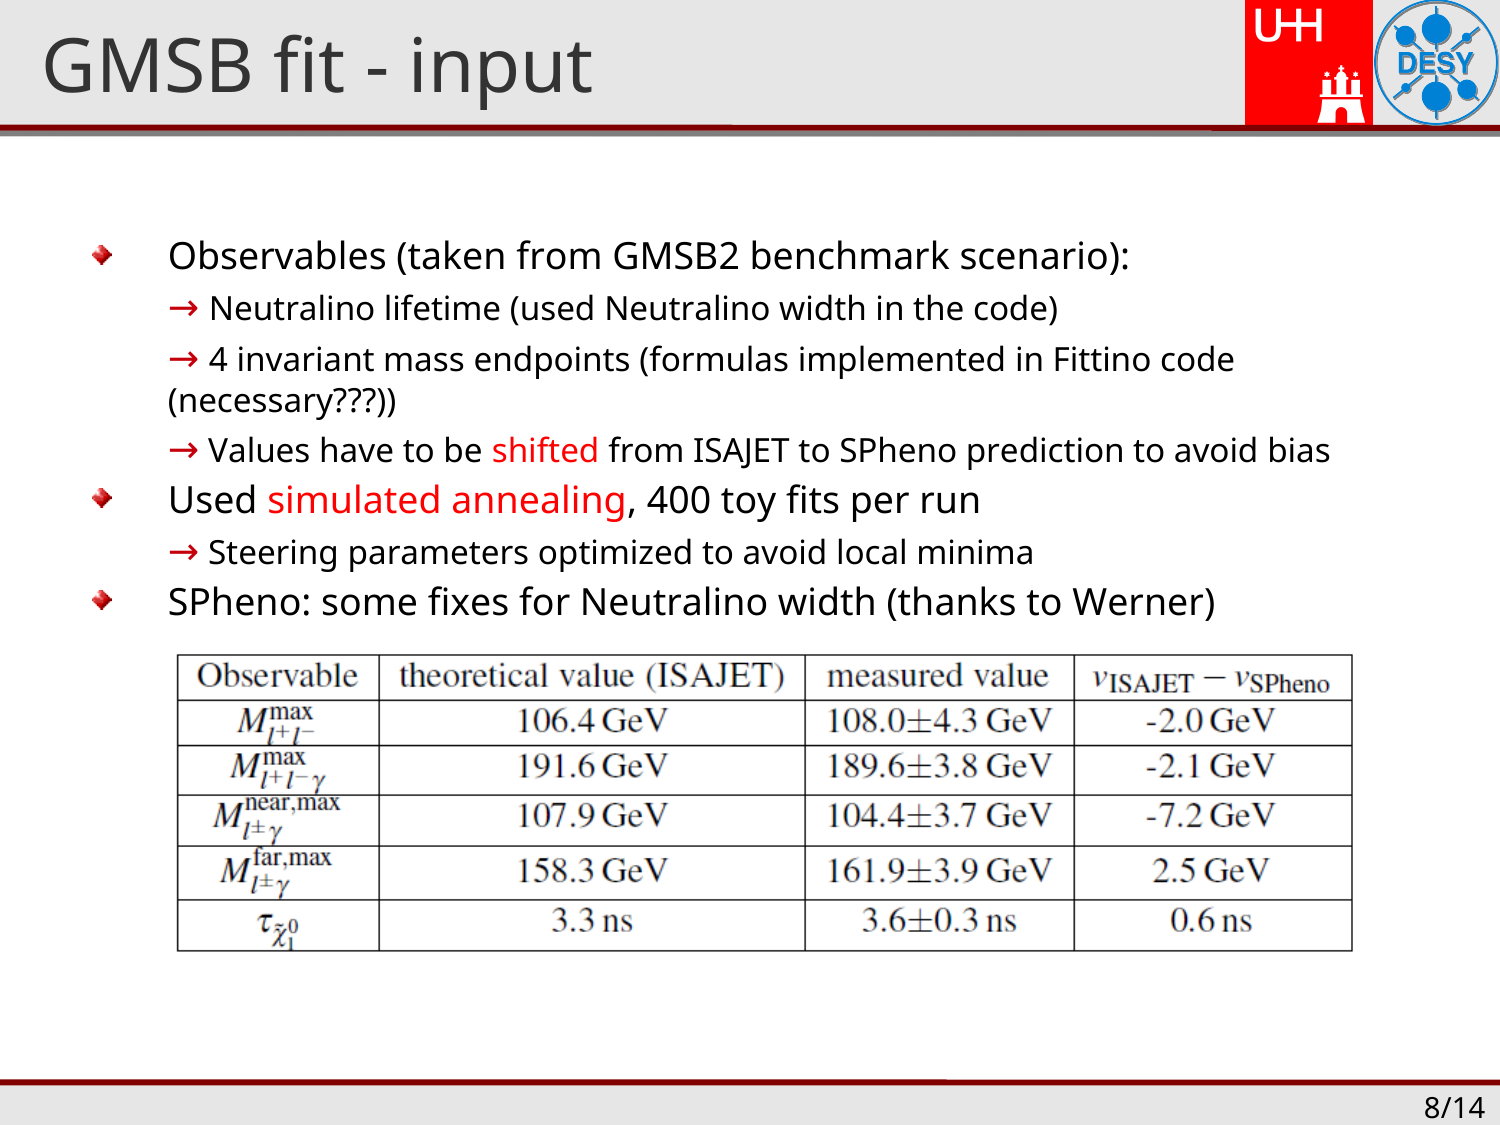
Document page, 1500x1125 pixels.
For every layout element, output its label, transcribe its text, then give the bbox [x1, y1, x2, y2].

title GMSB fit - input [26, 0, 1241, 127]
picture [92, 488, 112, 508]
picture [1374, 0, 1498, 125]
picture [1245, 0, 1373, 124]
text_box Observables (taken from GMSB2 benchmark scenario): → Neutralino lifetime (used Neutralino width in the code) → 4 invariant mass endpoints (formulas implemented in Fittino code (necessary???)) → Values have to be shifted from ISAJET to SPheno prediction to avoid bias Used simulated annealing, 400 toy fits per run → Steering parameters optimized to avoid local minima SPheno: some fixes for Neutralino width (thanks to Werner) [78, 224, 1475, 631]
picture [92, 590, 112, 610]
picture [170, 646, 1363, 956]
picture [92, 245, 112, 265]
